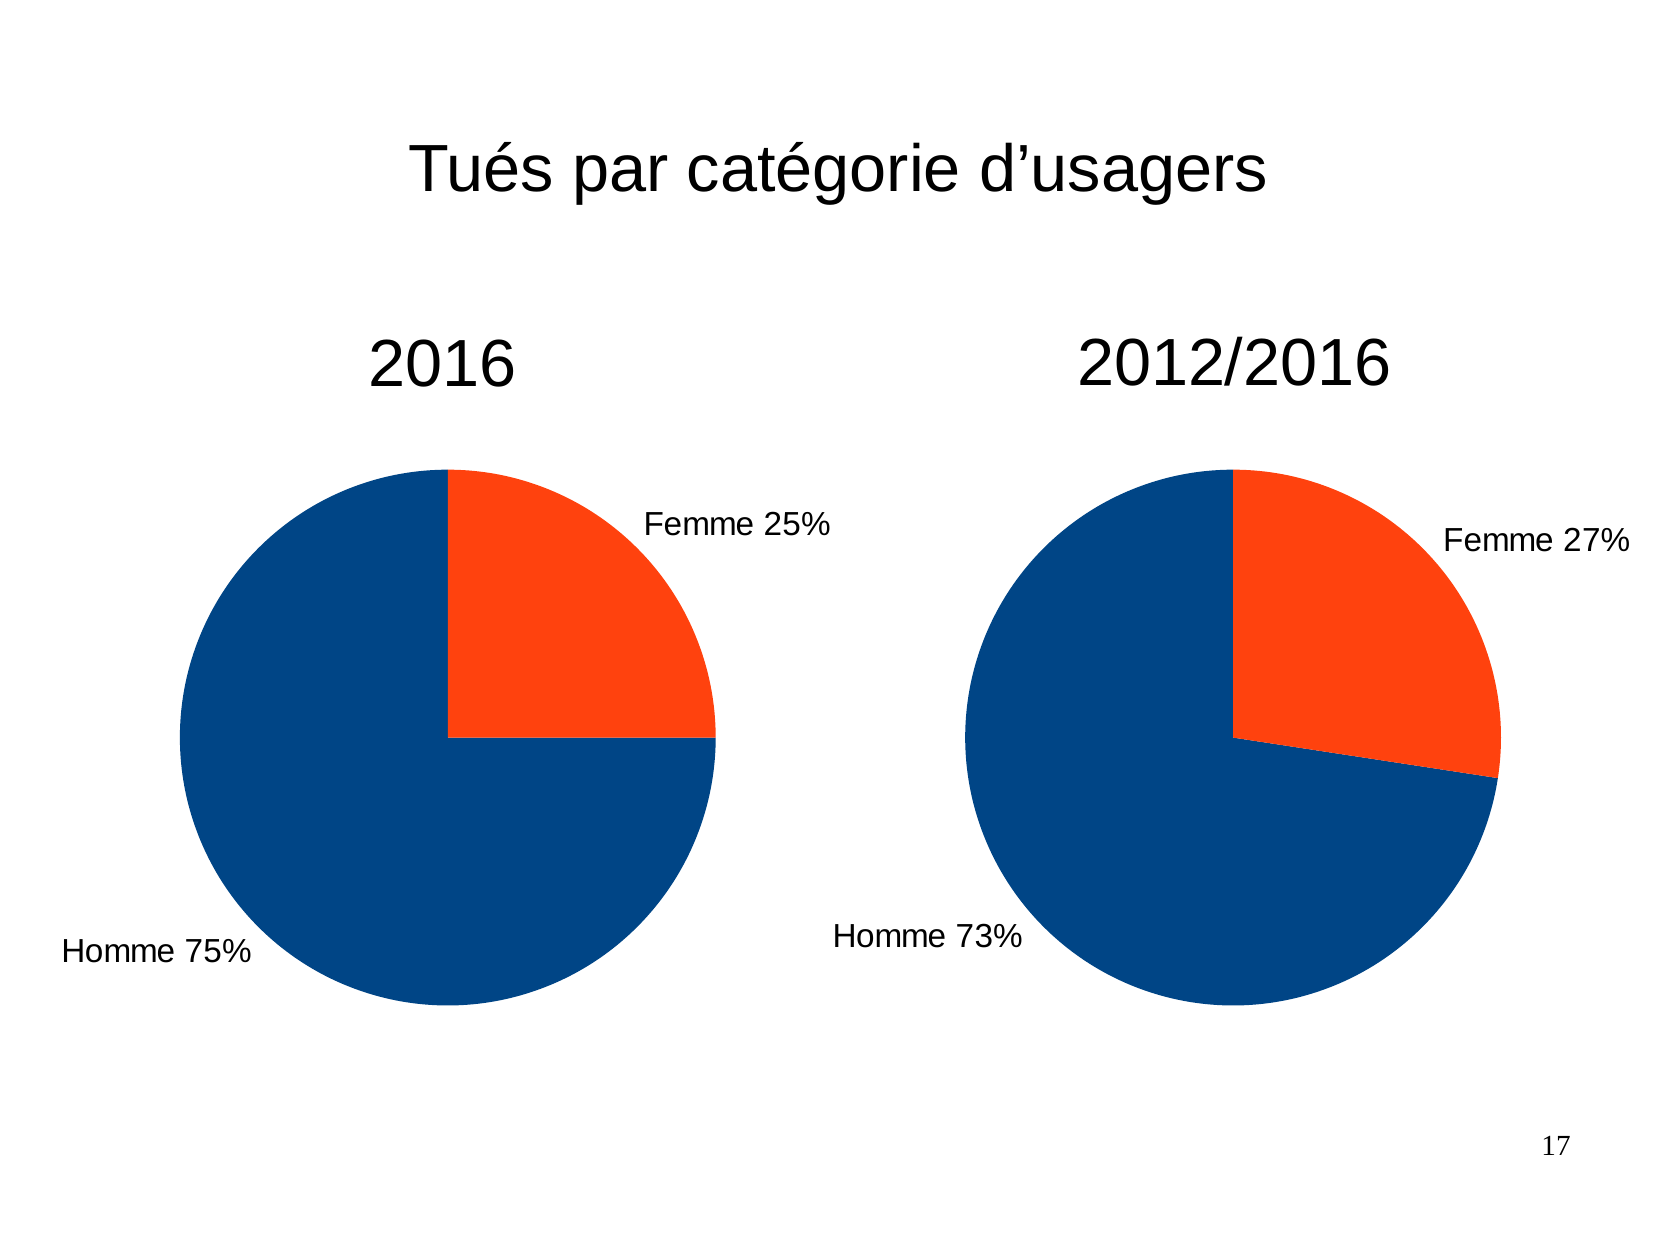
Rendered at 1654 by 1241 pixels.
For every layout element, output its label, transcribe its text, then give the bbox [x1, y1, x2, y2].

title 2016 [295, 318, 591, 408]
chart [0, 425, 1654, 1108]
title 2012/2016 [1039, 287, 1430, 438]
title Tués par catégorie d’usagers [94, 64, 1583, 272]
